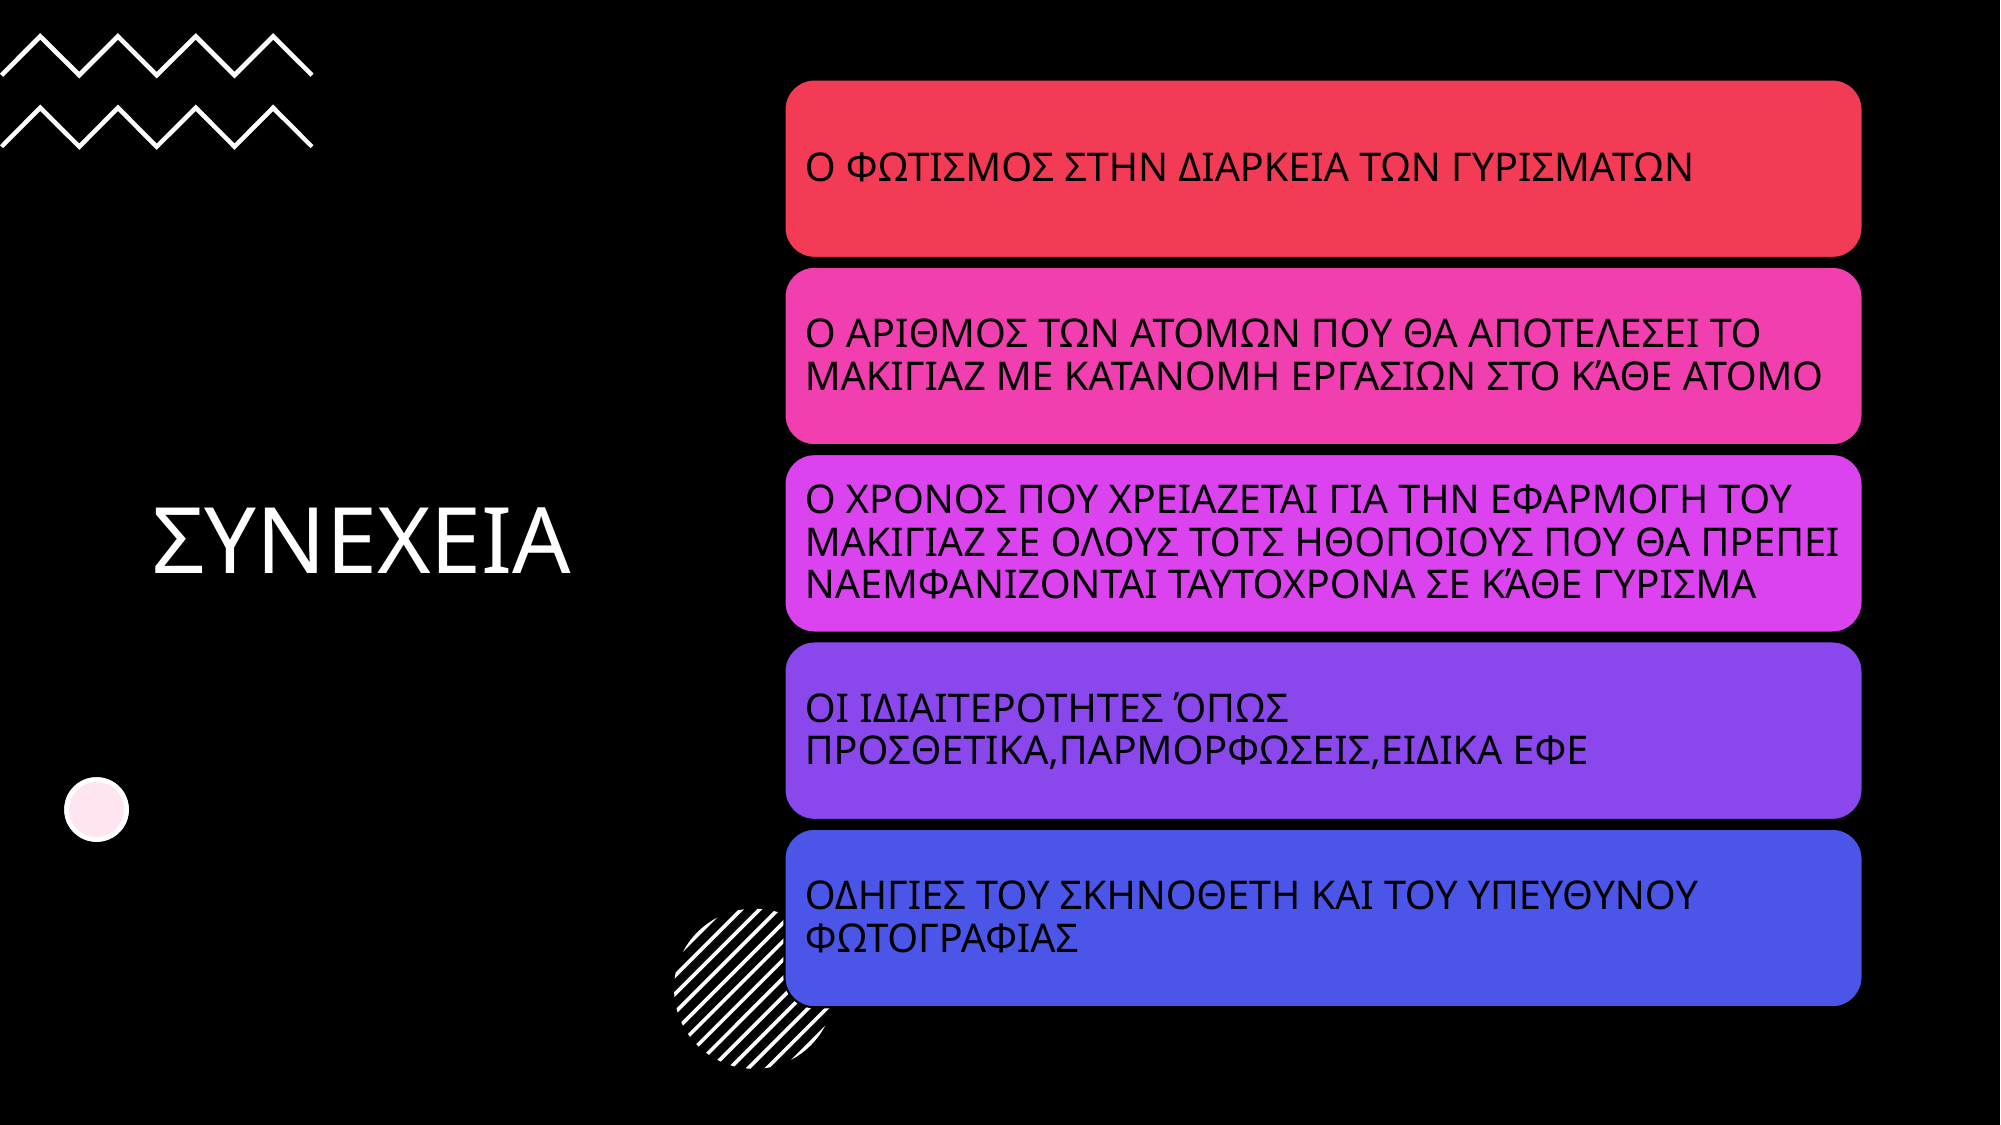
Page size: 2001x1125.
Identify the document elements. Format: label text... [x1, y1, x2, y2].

text_box Ο ΧΡΟΝΟΣ ΠΟΥ ΧΡΕΙΑΖΕΤΑΙ ΓΙΑ ΤΗΝ ΕΦΑΡΜΟΓΗ ΤΟΥ ΜΑΚΙΓΙΑΖ ΣΕ ΟΛΟΥΣ ΤΟΤΣ ΗΘΟΠΟΙΟΥΣ ΠΟΥ ΘΑ ΠΡΕΠΕΙ ΝΑΕΜΦΑΝΙΖΟΝΤΑΙ ΤΑΥΤΟΧΡΟΝΑ ΣΕ ΚΆΘΕ ΓΥΡΙΣΜΑ [784, 454, 1863, 633]
text_box Ο ΑΡΙΘΜΟΣ ΤΩΝ ΑΤΟΜΩΝ ΠΟΥ ΘΑ ΑΠΟΤΕΛΕΣΕΙ ΤΟ ΜΑΚΙΓΙΑΖ ΜΕ ΚΑΤΑΝΟΜΗ ΕΡΓΑΣΙΩΝ ΣΤΟ ΚΆΘΕ ΑΤΟΜΟ [784, 266, 1863, 446]
text_box ΟΔΗΓΙΕΣ ΤΟΥ ΣΚΗΝΟΘΕΤΗ ΚΑΙ ΤΟΥ ΥΠΕΥΘΥΝΟΥ ΦΩΤΟΓΡΑΦΙΑΣ [784, 828, 1863, 1008]
text_box Ο ΦΩΤΙΣΜΟΣ ΣΤΗΝ ΔΙΑΡΚΕΙΑ ΤΩΝ ΓΥΡΙΣΜΑΤΩΝ [784, 79, 1863, 258]
text_box ΟΙ ΙΔΙΑΙΤΕΡΟΤΗΤΕΣ ΌΠΩΣ ΠΡΟΣΘΕΤΙΚΑ,ΠΑΡΜΟΡΦΩΣΕΙΣ,ΕΙΔΙΚΑ ΕΦΕ [784, 641, 1863, 820]
title ΣΥΝΕΧΕΙΑ [137, 196, 663, 892]
text_box [0, 0, 2000, 1125]
